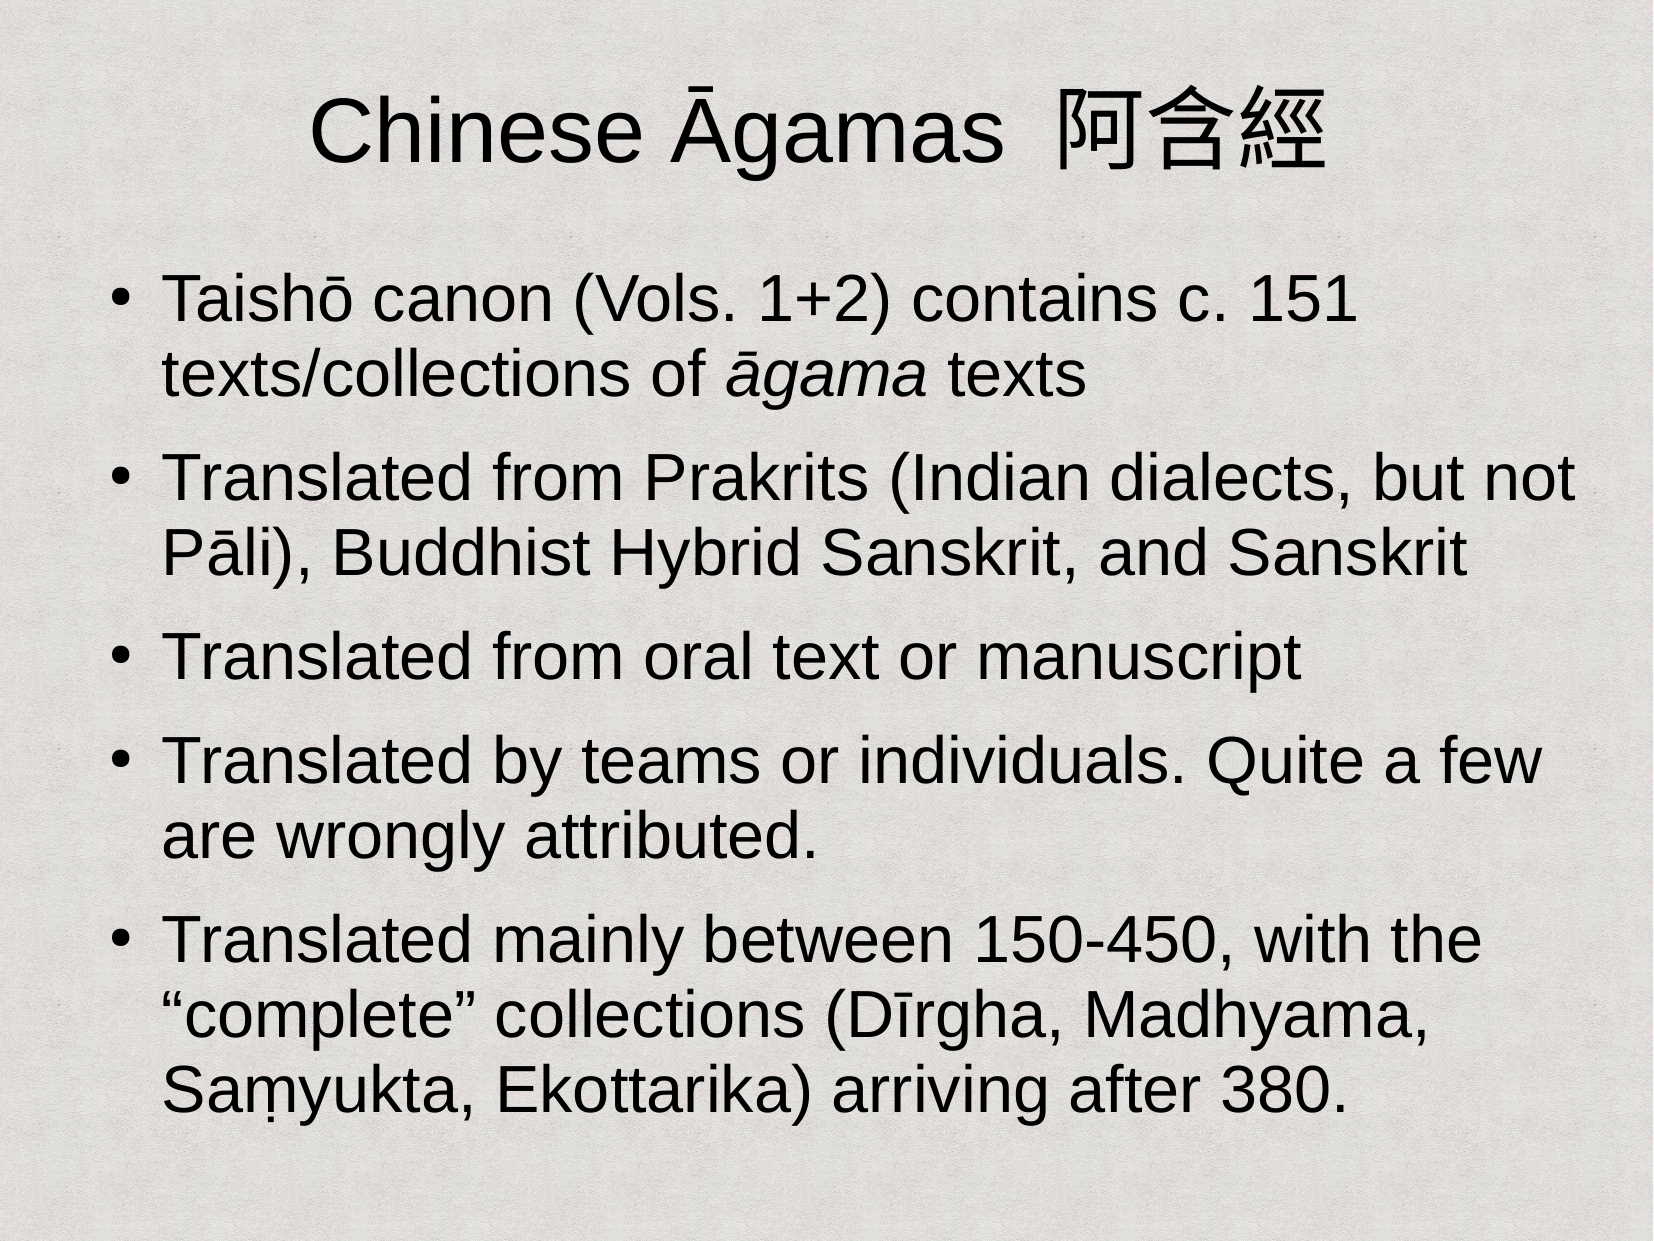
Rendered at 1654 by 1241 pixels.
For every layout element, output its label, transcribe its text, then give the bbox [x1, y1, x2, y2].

list Taishō canon (Vols. 1+2) contains c. 151 texts/collections of āgama texts Translated from Prakrits (Indian dialects, but not Pāli), Buddhist Hybrid Sanskrit, and Sanskrit Translated from oral text or manuscript Translated by teams or individuals. Quite a few are wrongly attributed. Translated mainly between 150-450, with the “complete” collections (Dīrgha, Madhyama, Saṃyukta, Ekottarika) arriving after 380. [91, 260, 1579, 1127]
title Chinese Āgamas 阿含經 [225, 24, 1413, 220]
picture [0, 0, 1654, 1241]
